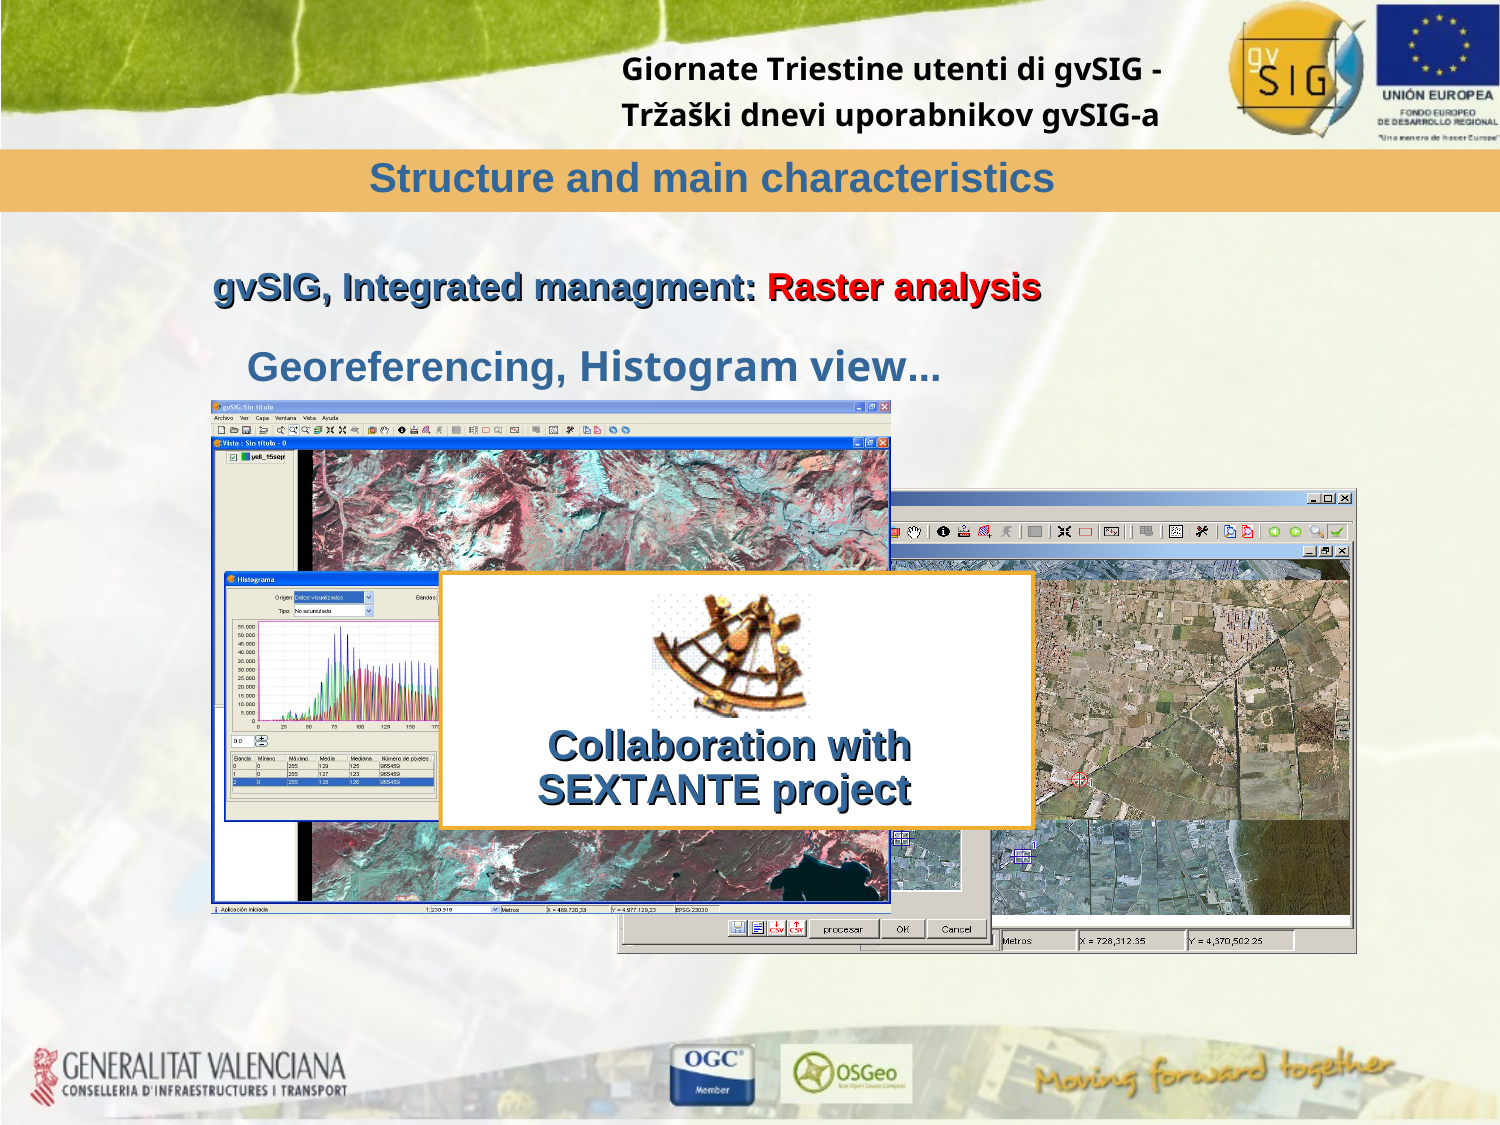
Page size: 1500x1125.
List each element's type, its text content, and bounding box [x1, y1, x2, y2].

text_box Collaboration with SEXTANTE project [440, 572, 1034, 828]
picture [1, 0, 1500, 149]
text_box gvSIG, Integrated managment: Raster analysis [197, 259, 1500, 324]
text_box Structure and main characteristics [0, 149, 1426, 219]
text_box Georeferencing, Histogram view... [232, 330, 1433, 414]
picture [1, 212, 1500, 1125]
